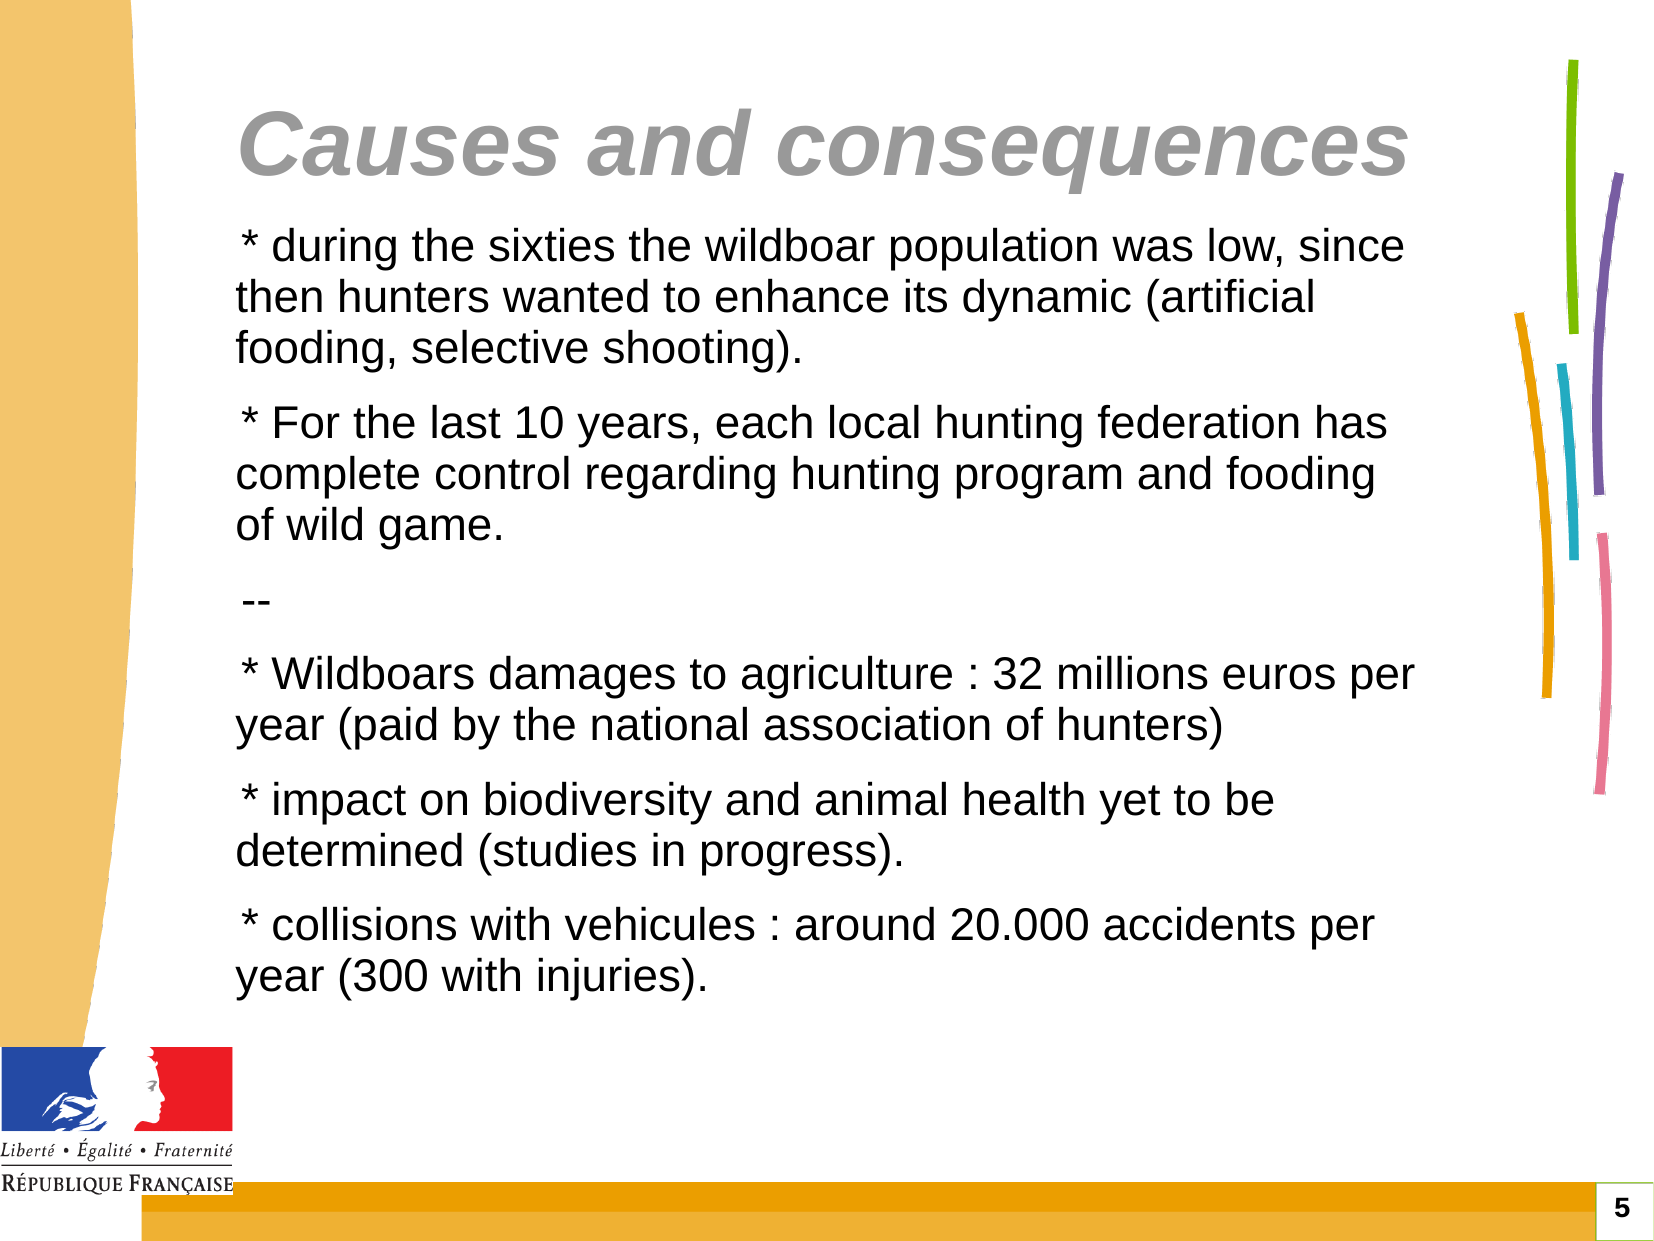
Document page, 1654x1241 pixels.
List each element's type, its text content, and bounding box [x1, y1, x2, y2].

picture [0, 0, 1654, 1241]
title Causes and consequences [236, 77, 1447, 210]
list * during the sixties the wildboar population was low, since then hunters wanted to enhance its dynamic (artificial fooding, selective shooting). * For the last 10 years, each local hunting federation has complete control regarding hunting program and fooding of wild game. -- * Wildboars damages to agriculture : 32 millions euros per year (paid by the national association of hunters) * impact on biodiversity and animal health yet to be determined (studies in progress). * collisions with vehicules : around 20.000 accidents per year (300 with injuries). [235, 219, 1419, 1054]
